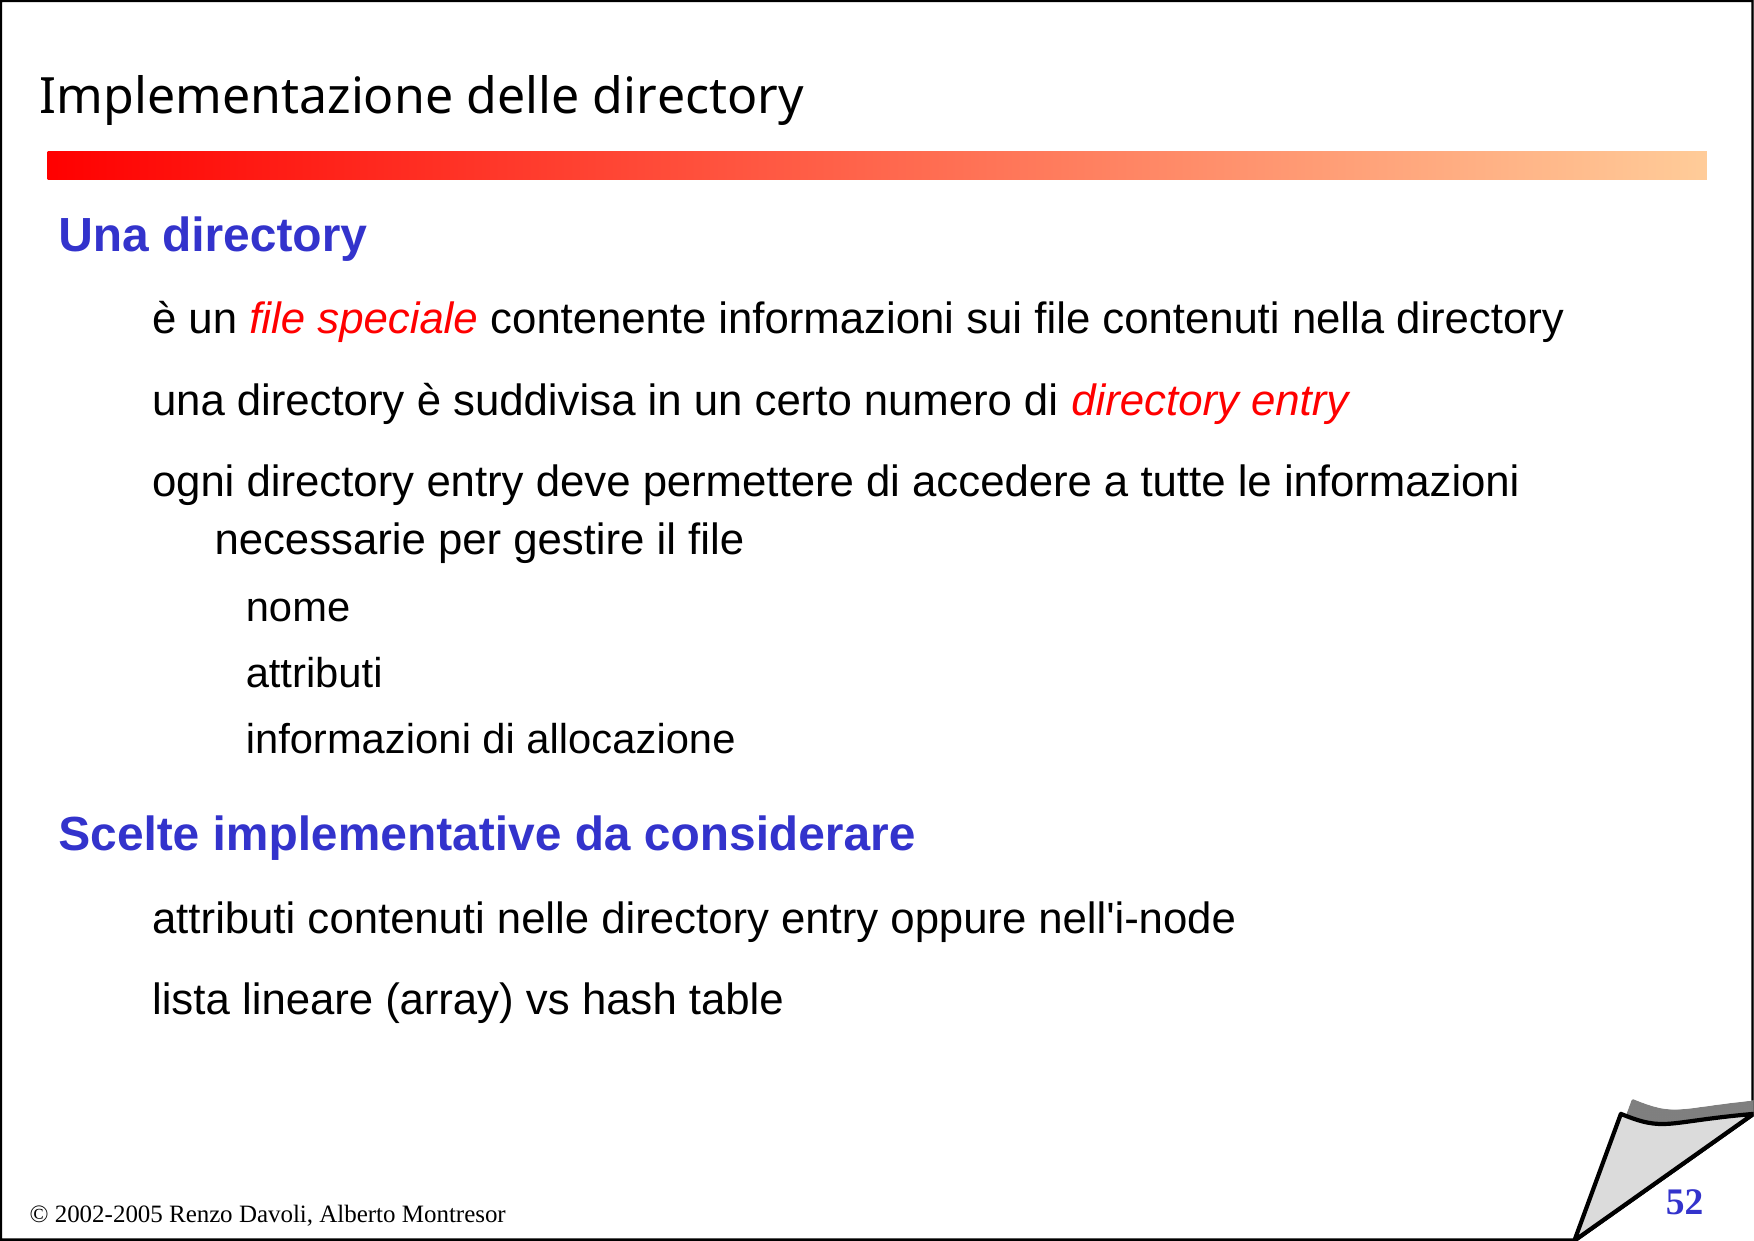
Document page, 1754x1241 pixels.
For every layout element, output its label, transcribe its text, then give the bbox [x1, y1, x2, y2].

text_box 6-11 [1074, 152, 1078, 179]
list Una directory è un file speciale contenente informazioni sui file contenuti nella directory una directory è suddivisa in un certo numero di directory entry ogni directory entry deve permettere di accedere a tutte le informazioni necessarie per gestire il file nome attributi informazioni di allocazione Scelte implementative da considerare attributi contenuti nelle directory entry oppure nell'i-node lista lineare (array) vs hash table [58, 206, 1695, 1171]
title Implementazione delle directory [40, 49, 1713, 144]
text_box Start [1469, 152, 1474, 179]
